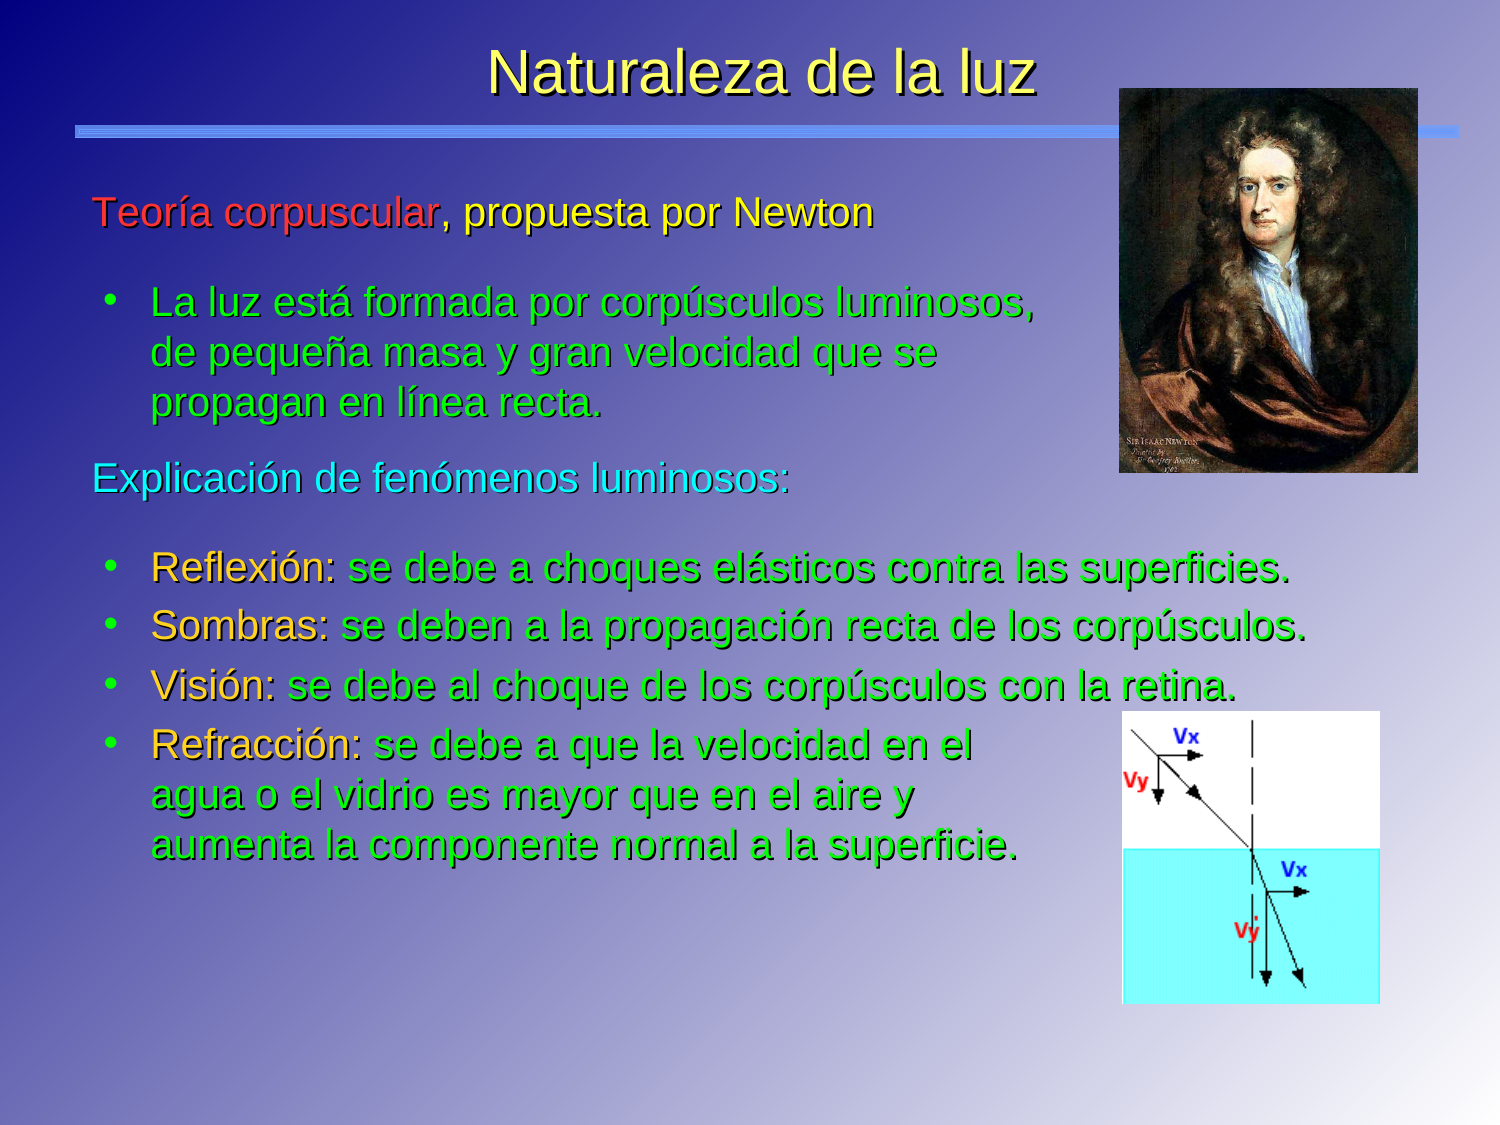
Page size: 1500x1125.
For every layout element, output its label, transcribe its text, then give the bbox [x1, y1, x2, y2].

picture [1122, 711, 1380, 1004]
text_box Reflexión: se debe a choques elásticos contra las superficies. [88, 532, 1359, 590]
text_box [75, 125, 1119, 138]
text_box [1418, 125, 1460, 138]
text_box Refracción: se debe a que la velocidad en el agua o el vidrio es mayor que en el aire y aumenta la componente normal a la superficie. [88, 709, 1034, 798]
text_box Sombras: se deben a la propagación recta de los corpúsculos. [88, 590, 1359, 650]
text_box Teoría corpuscular, propuesta por Newton [29, 177, 1064, 265]
text_box Visión: se debe al choque de los corpúsculos con la retina. [88, 650, 1359, 739]
picture [1119, 88, 1418, 473]
text_box La luz está formada por corpúsculos luminosos, de pequeña masa y gran velocidad que se propagan en línea recta. [88, 266, 1063, 384]
text_box Naturaleza de la luz [50, 23, 1476, 114]
text_box Explicación de fenómenos luminosos: [29, 442, 1064, 531]
